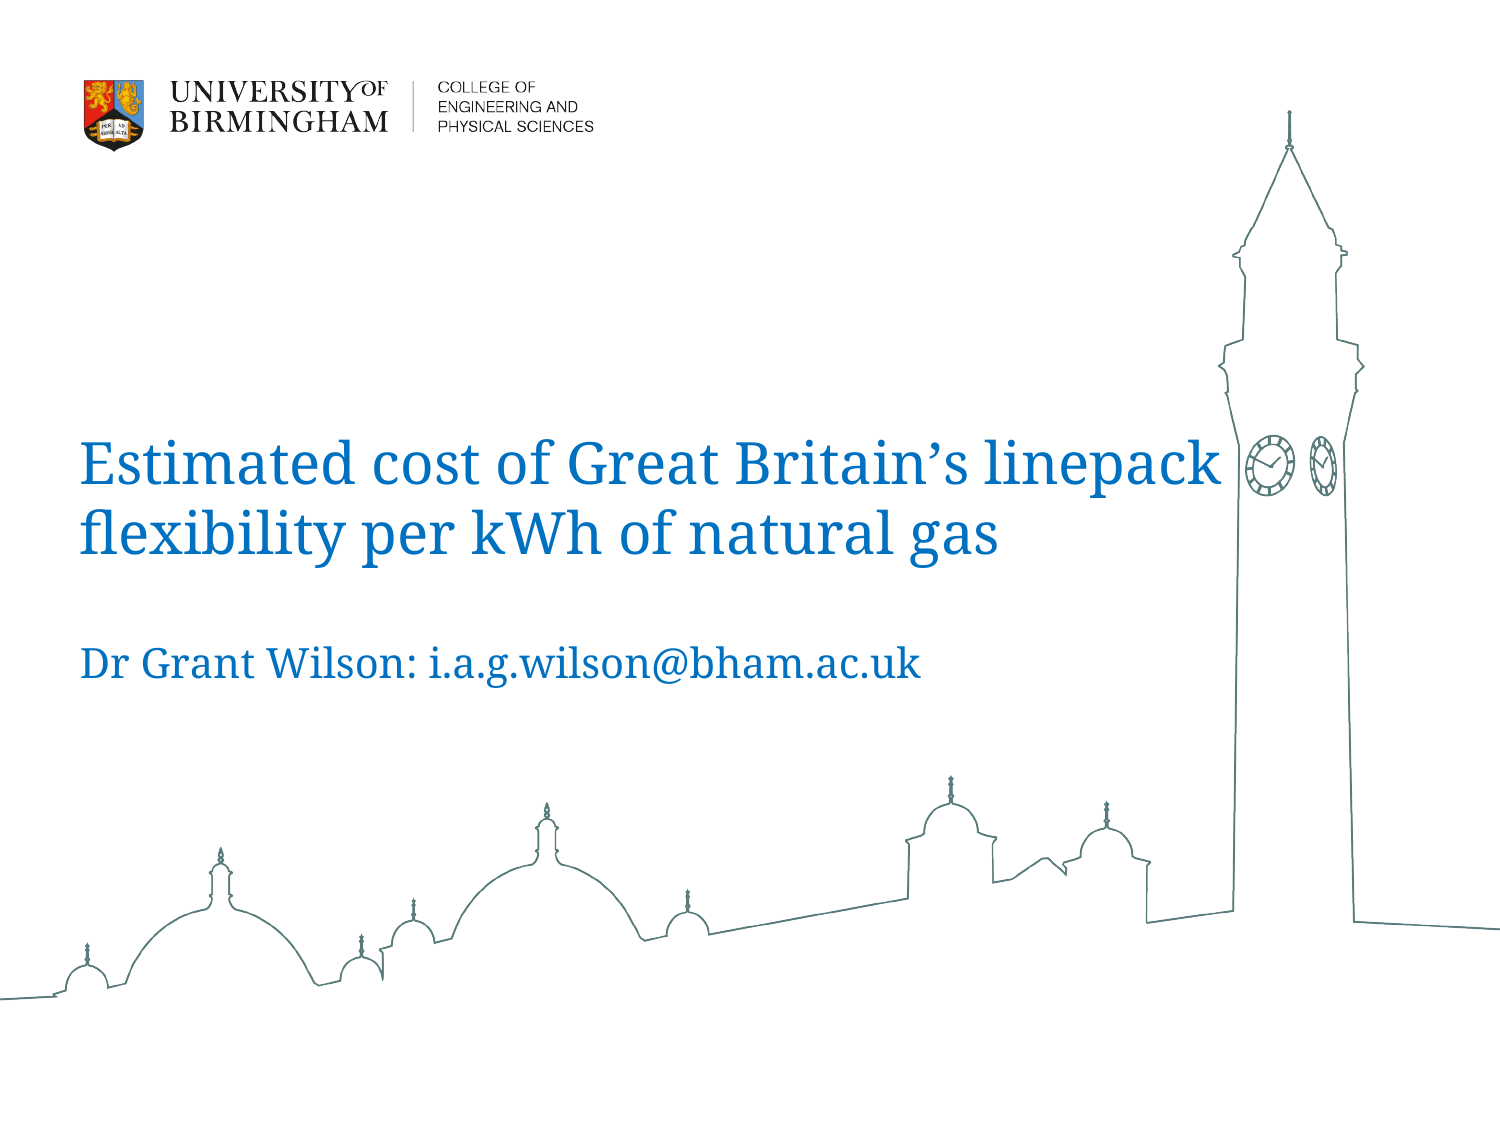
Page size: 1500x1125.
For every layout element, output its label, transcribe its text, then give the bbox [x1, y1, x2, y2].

title Estimated cost of Great Britain’s linepack flexibility per kWh of natural gas Dr Grant Wilson: i.a.g.wilson@bham.ac.uk [64, 278, 1258, 598]
